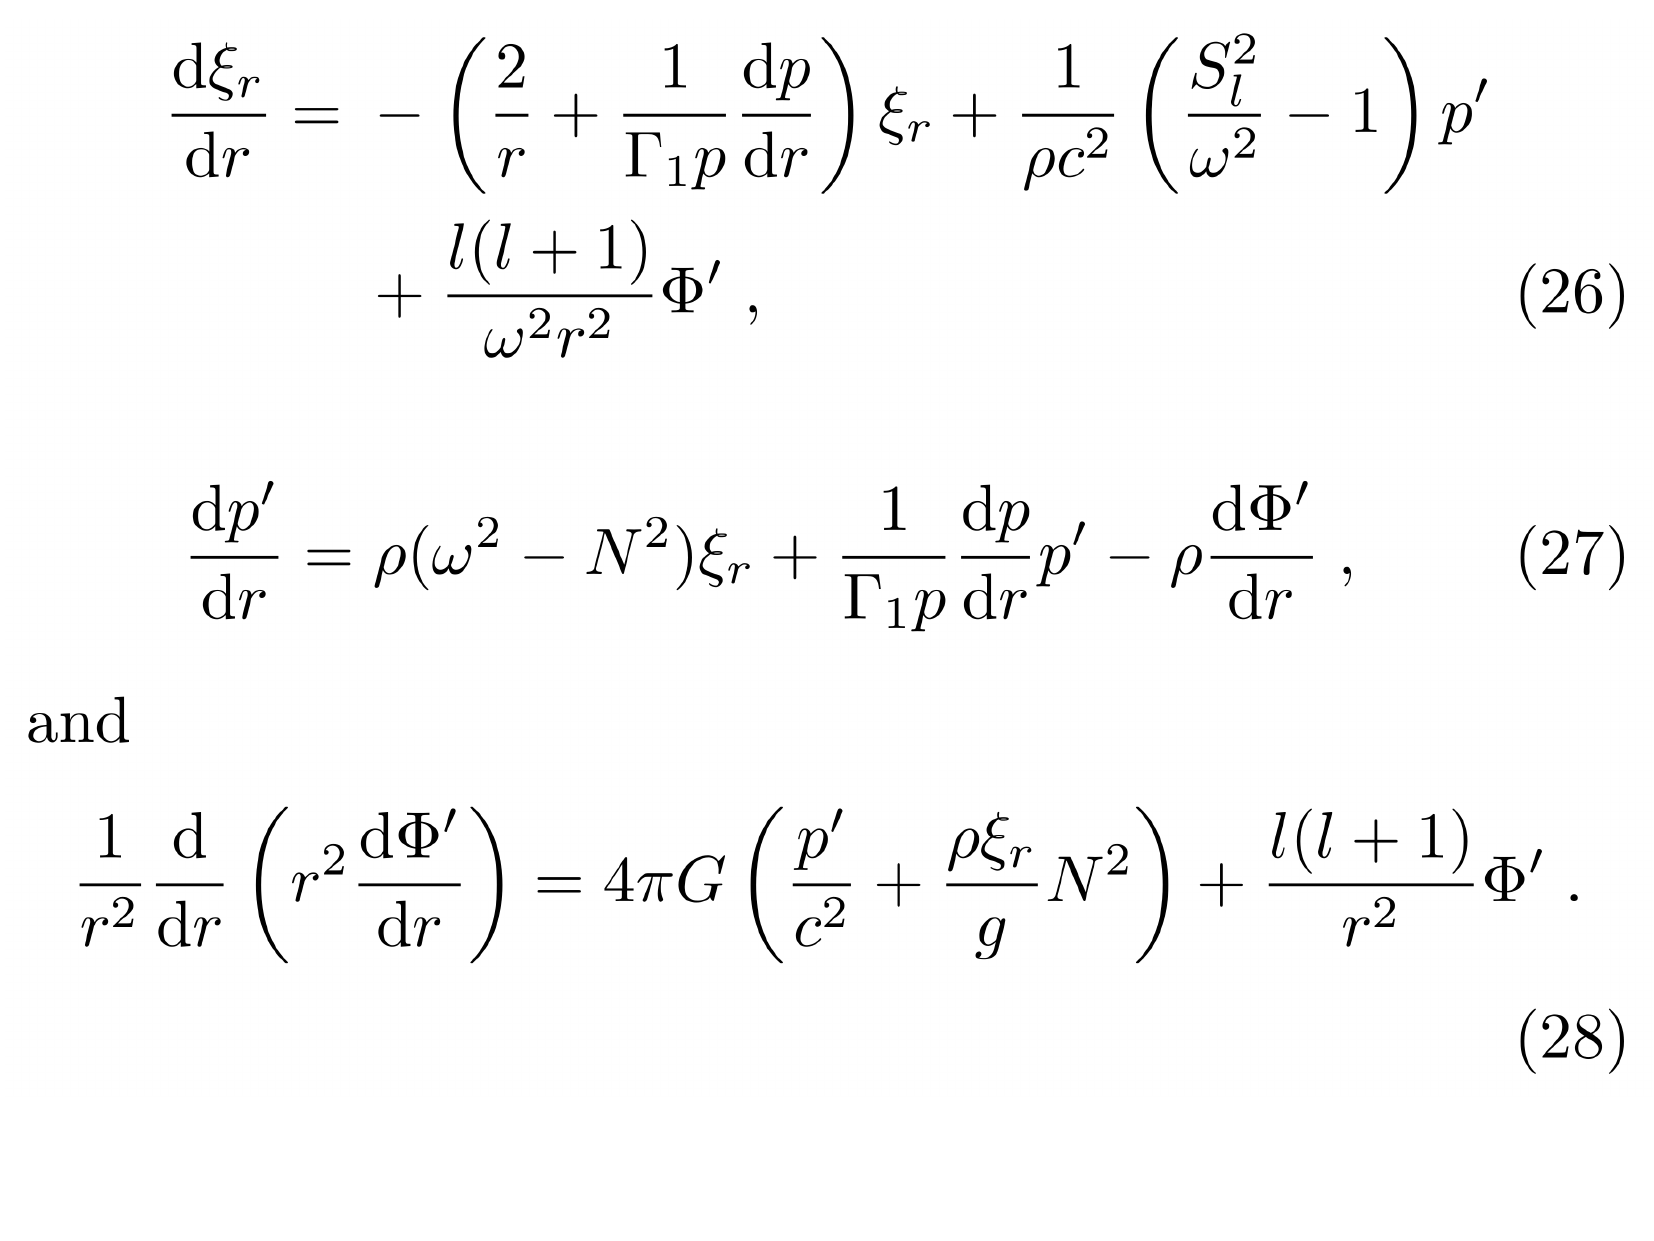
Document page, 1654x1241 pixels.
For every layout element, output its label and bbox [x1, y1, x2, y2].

picture [5, 19, 1654, 1098]
